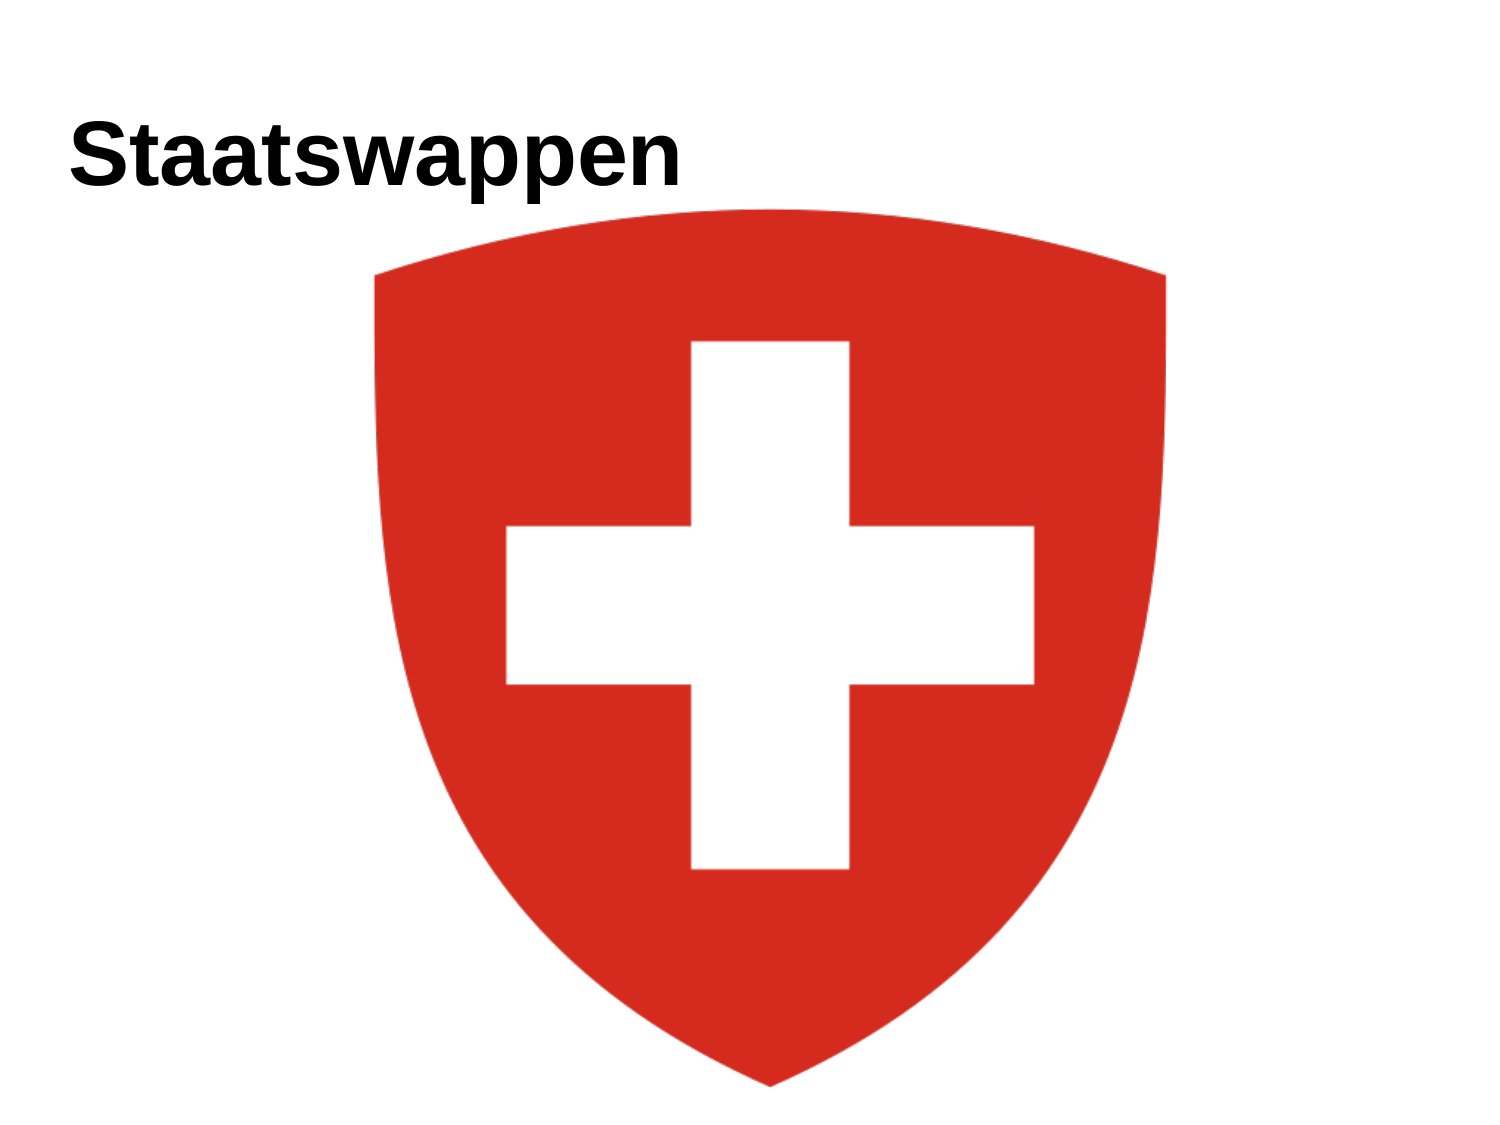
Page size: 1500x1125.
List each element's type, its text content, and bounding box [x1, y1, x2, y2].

picture [372, 243, 1169, 1090]
title Staatswappen [53, 54, 1404, 243]
